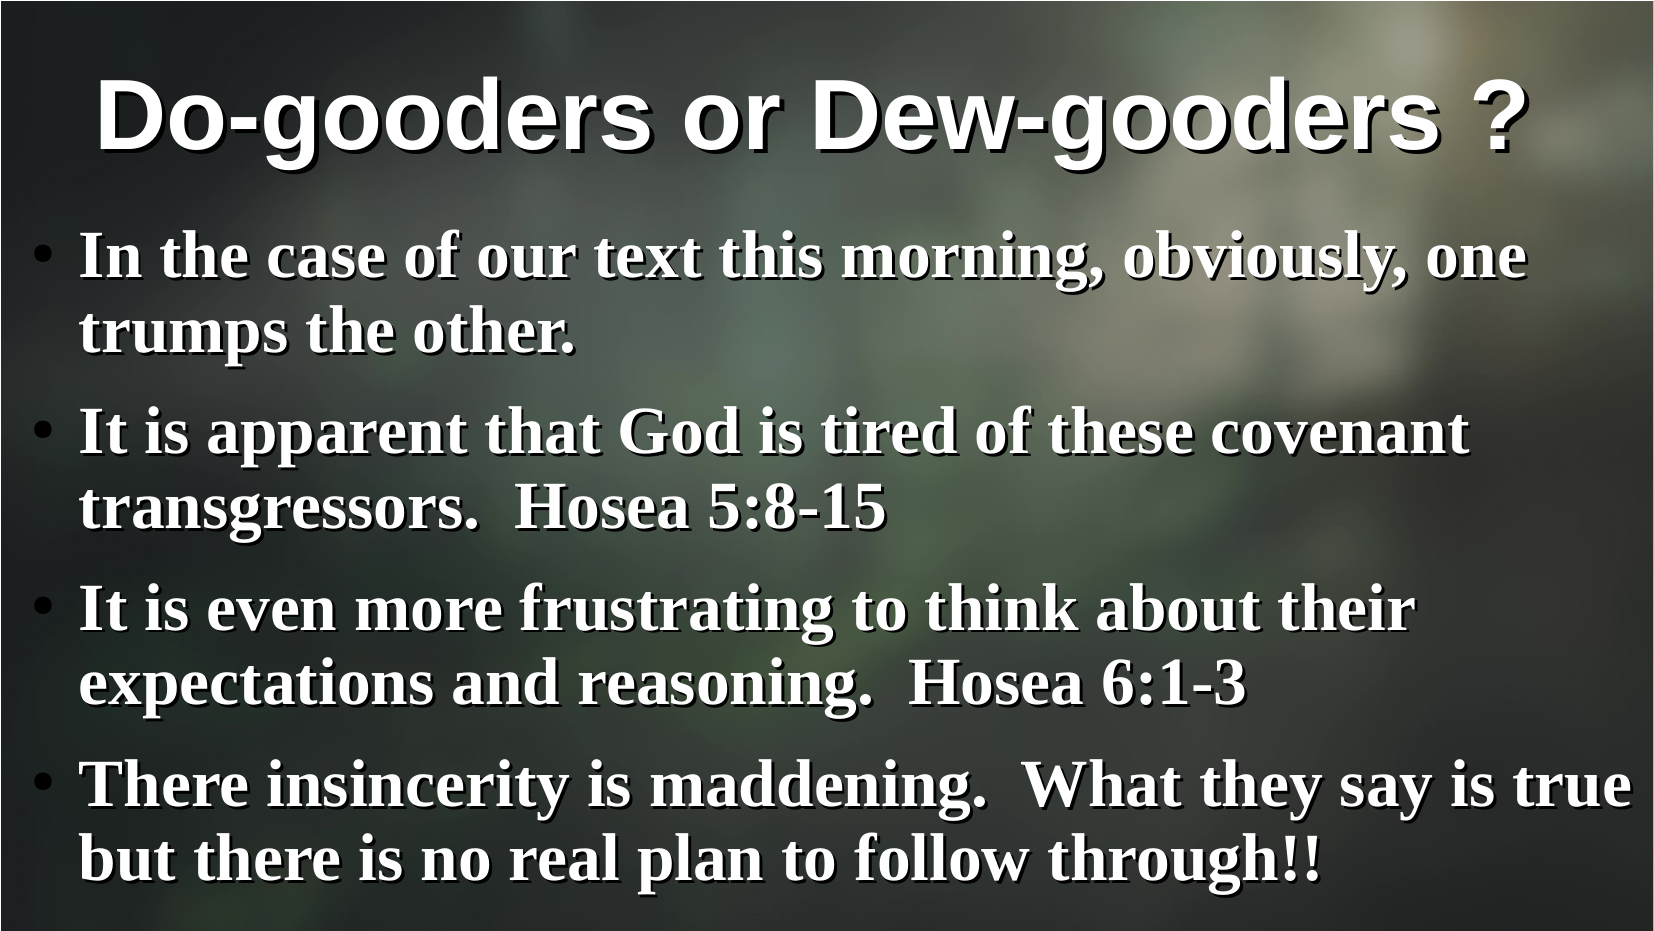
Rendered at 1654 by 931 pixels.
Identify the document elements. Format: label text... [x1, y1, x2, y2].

title Do-gooders or Dew-gooders ? [82, 37, 1571, 193]
picture [1, 1, 1654, 931]
list In the case of our text this morning, obviously, one trumps the other. It is apparent that God is tired of these covenant transgressors. Hosea 5:8-15 It is even more frustrating to think about their expectations and reasoning. Hosea 6:1-3 There insincerity is maddening. What they say is true but there is no real plan to follow through!! [15, 217, 1651, 901]
